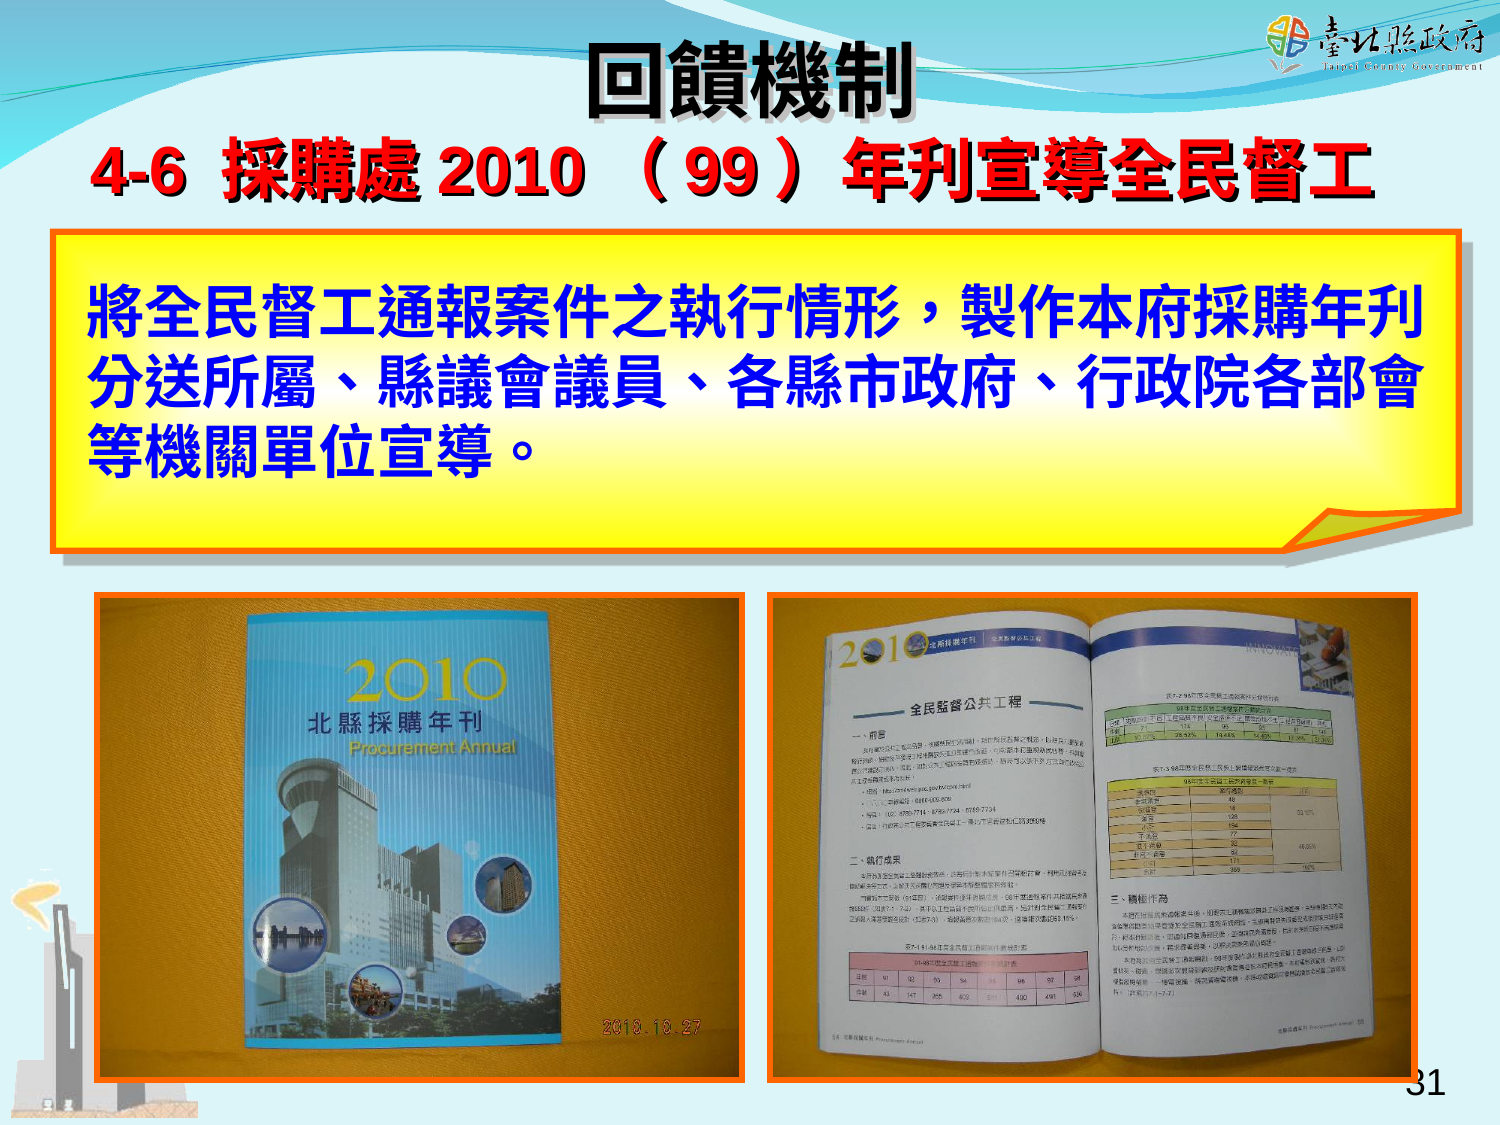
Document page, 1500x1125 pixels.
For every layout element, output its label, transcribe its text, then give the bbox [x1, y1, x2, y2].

picture [11, 869, 198, 1118]
picture [773, 597, 1412, 1077]
picture [100, 597, 739, 1077]
picture [0, 0, 1500, 102]
title 回饋機制 [75, 19, 1426, 113]
text_box 將全民督工通報案件之執行情形，製作本府採購年刋分送所屬、縣議會議員、各縣市政府、行政院各部會等機關單位宣導。 [53, 231, 1459, 551]
list 4-6 採購處2010（99）年刋宣導全民督工 [75, 113, 1426, 220]
